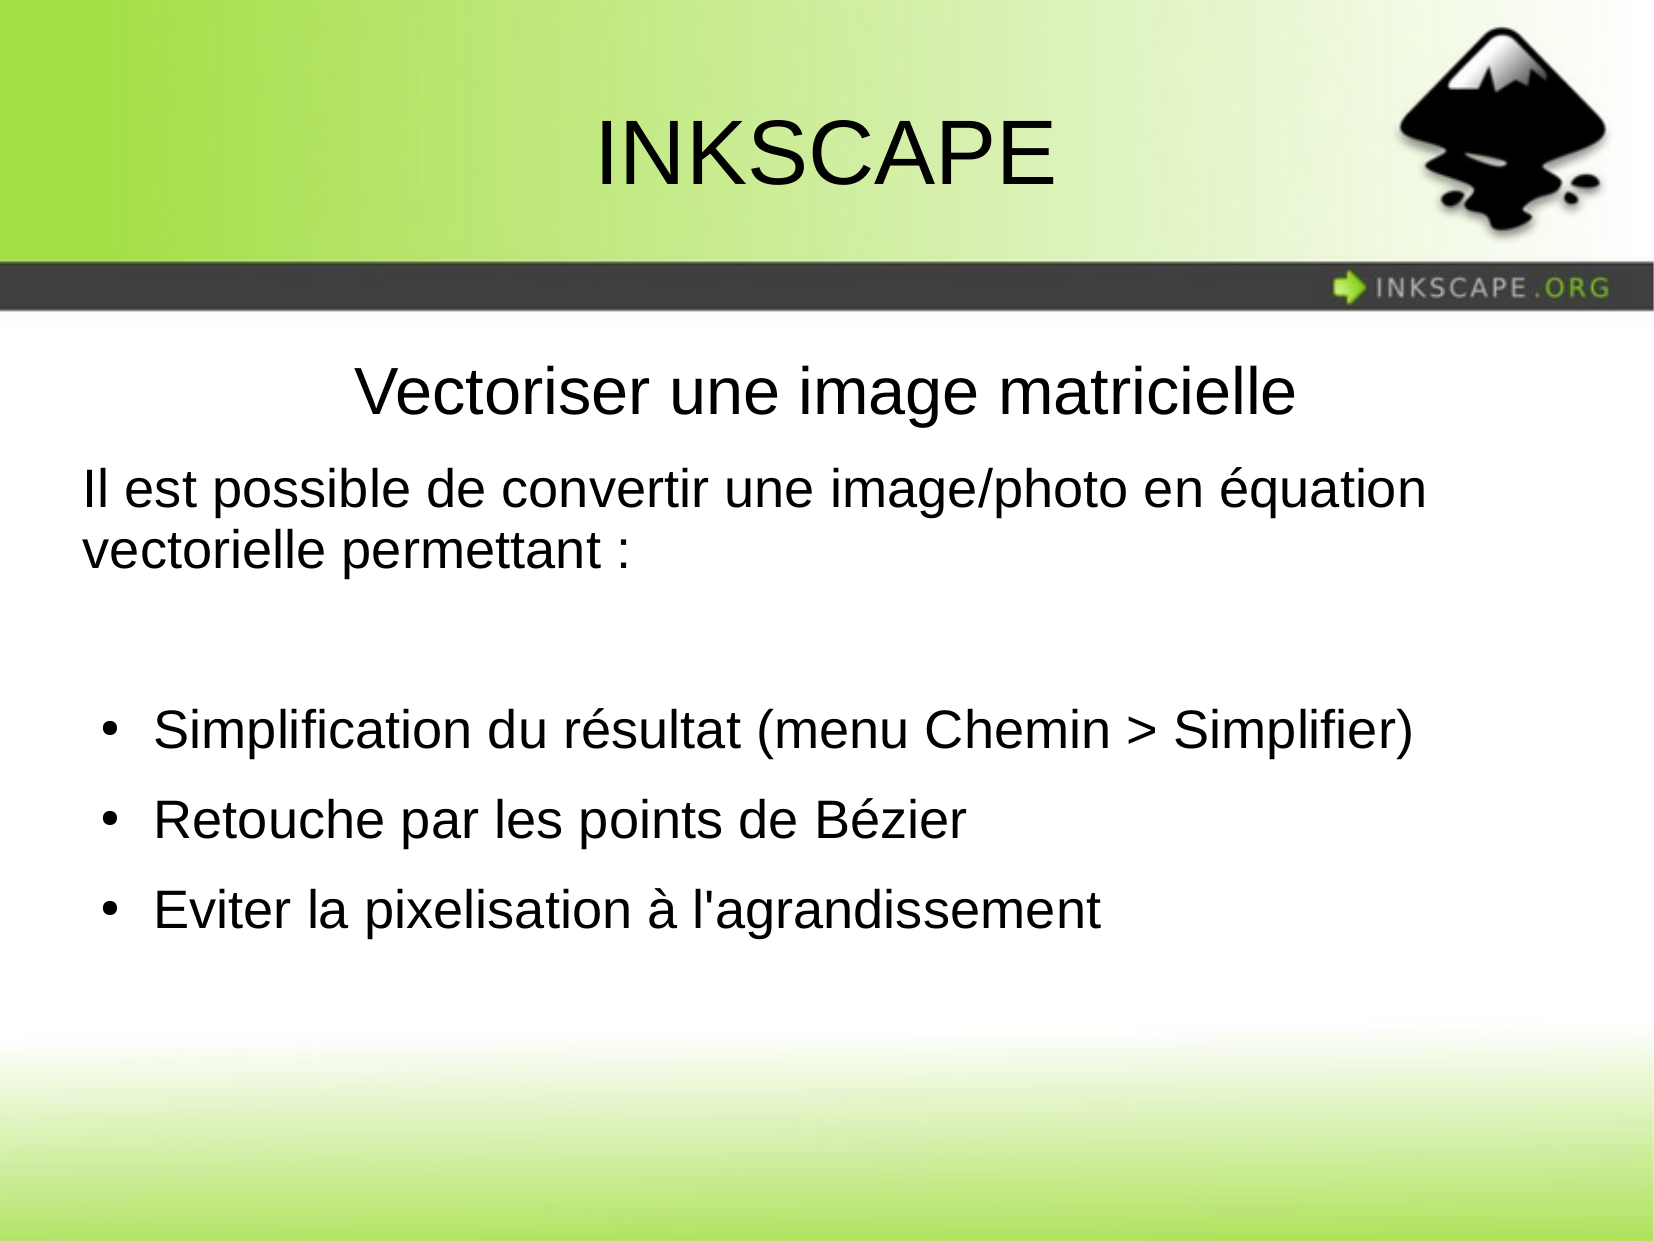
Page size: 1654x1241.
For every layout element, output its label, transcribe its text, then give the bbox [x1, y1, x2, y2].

picture [0, 0, 1654, 1241]
title INKSCAPE [82, 49, 1571, 257]
list Vectoriser une image matricielle Il est possible de convertir une image/photo en équation vectorielle permettant : Simplification du résultat (menu Chemin > Simplifier) Retouche par les points de Bézier Eviter la pixelisation à l'agrandissement [82, 354, 1571, 1211]
